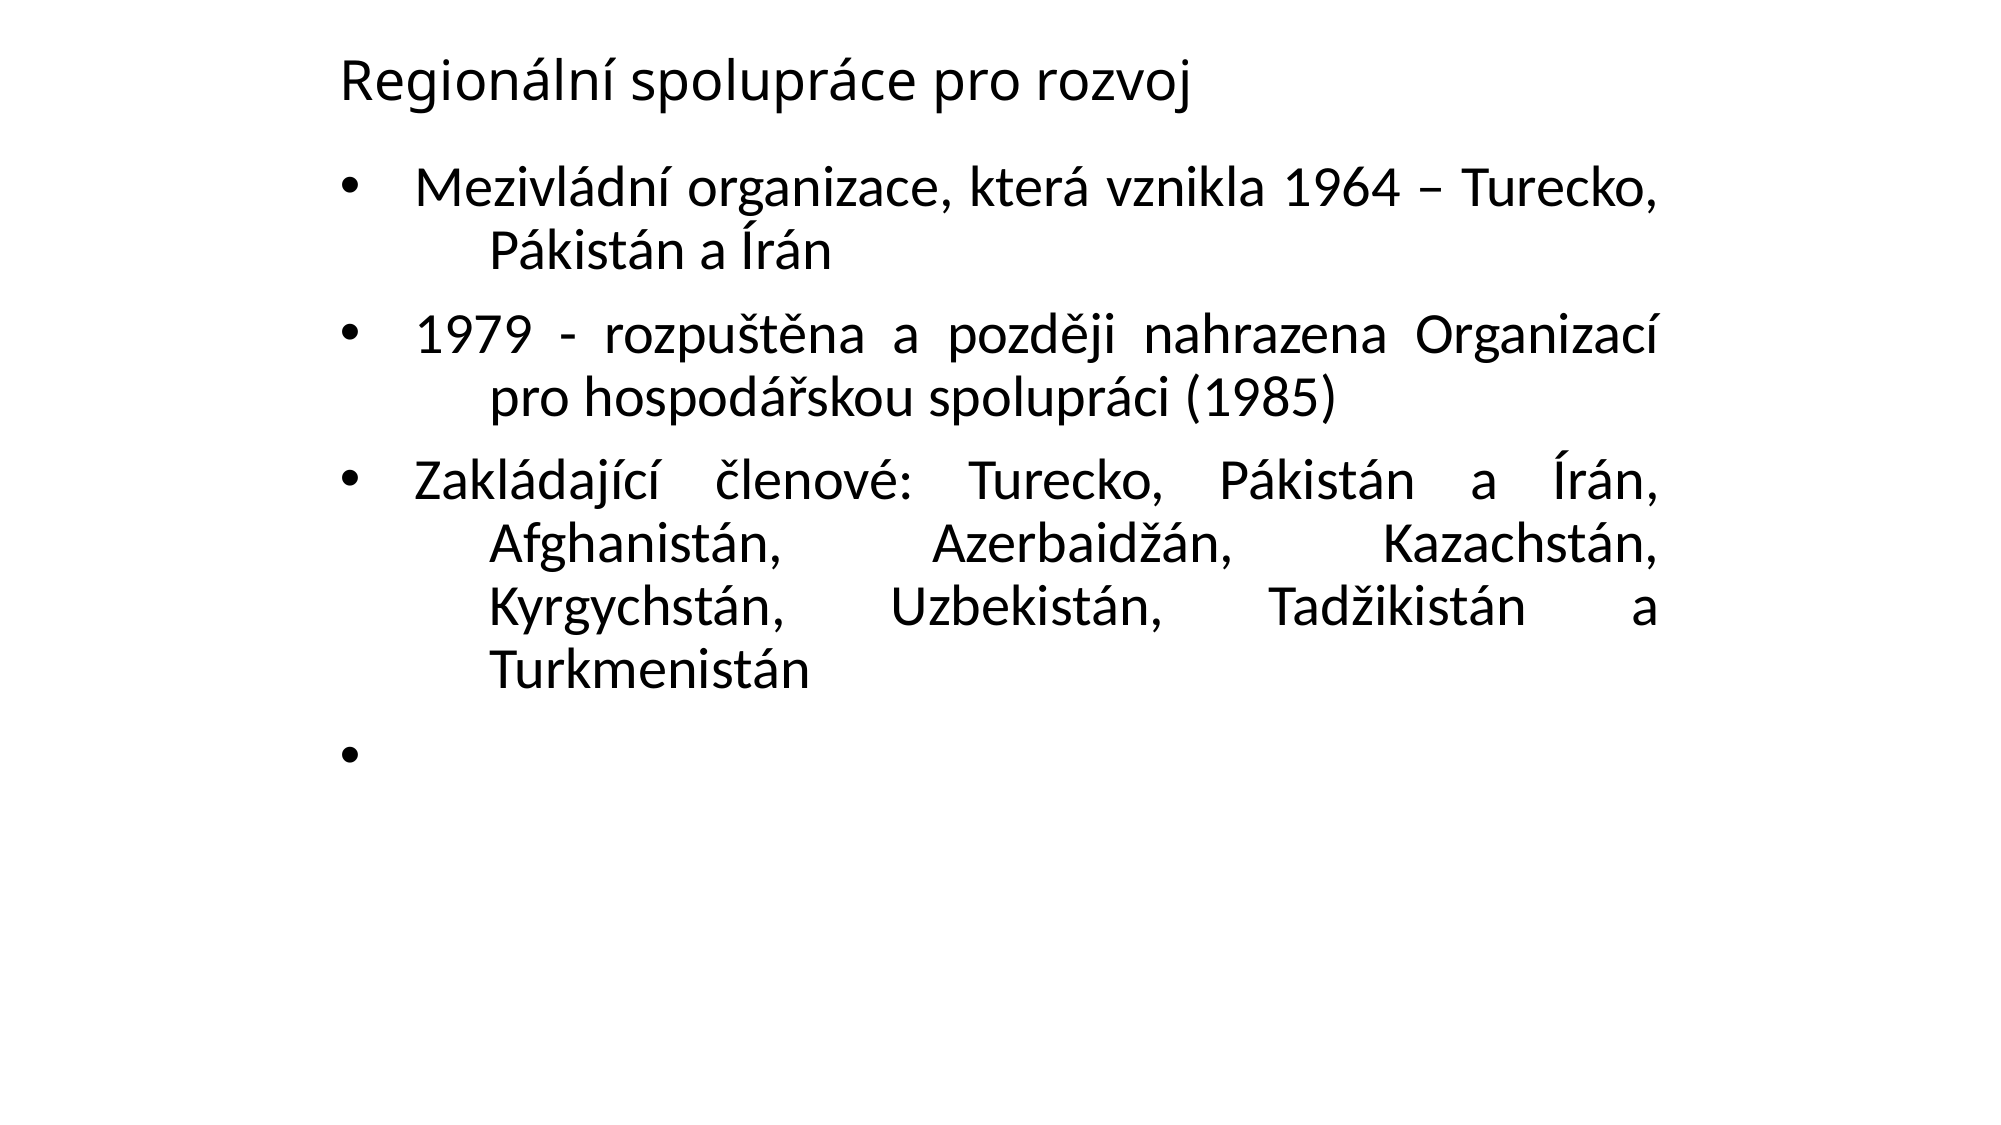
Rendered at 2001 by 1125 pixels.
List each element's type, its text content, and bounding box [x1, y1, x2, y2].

list Mezivládní organizace, která vznikla 1964 – Turecko, Pákistán a Írán​ 1979 - rozpuštěna a později nahrazena Organizací pro hospodářskou spolupráci (1985)​ Zakládající členové: Turecko, Pákistán a Írán​, Afghanistán, Azerbaidžán, Kazachstán, Kyrgychstán, Uzbekistán, Tadžikistán a Turkmenistán [324, 148, 1675, 1094]
title Regionální spolupráce pro rozvoj [324, 45, 1675, 121]
